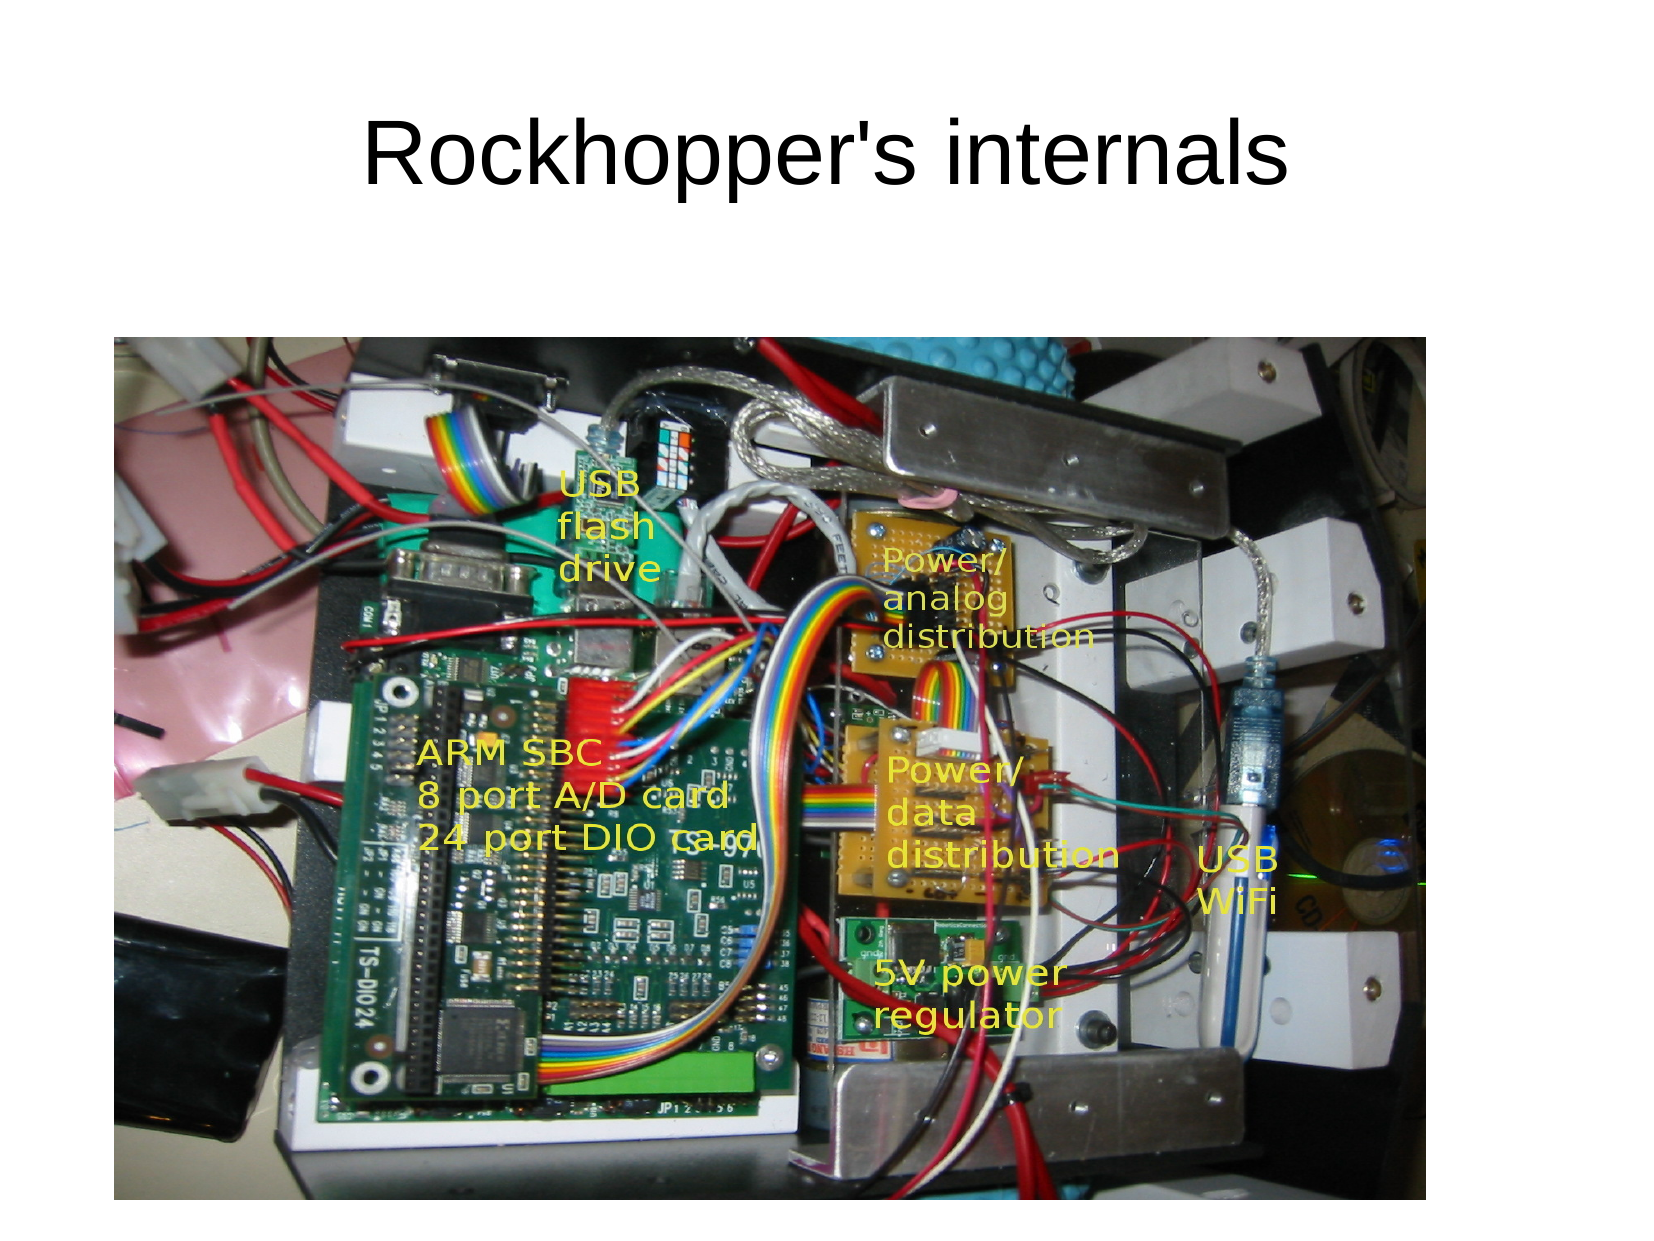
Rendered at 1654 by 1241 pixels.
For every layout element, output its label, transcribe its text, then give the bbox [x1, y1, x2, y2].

picture [114, 337, 1426, 1201]
title Rockhopper's internals [82, 49, 1571, 257]
